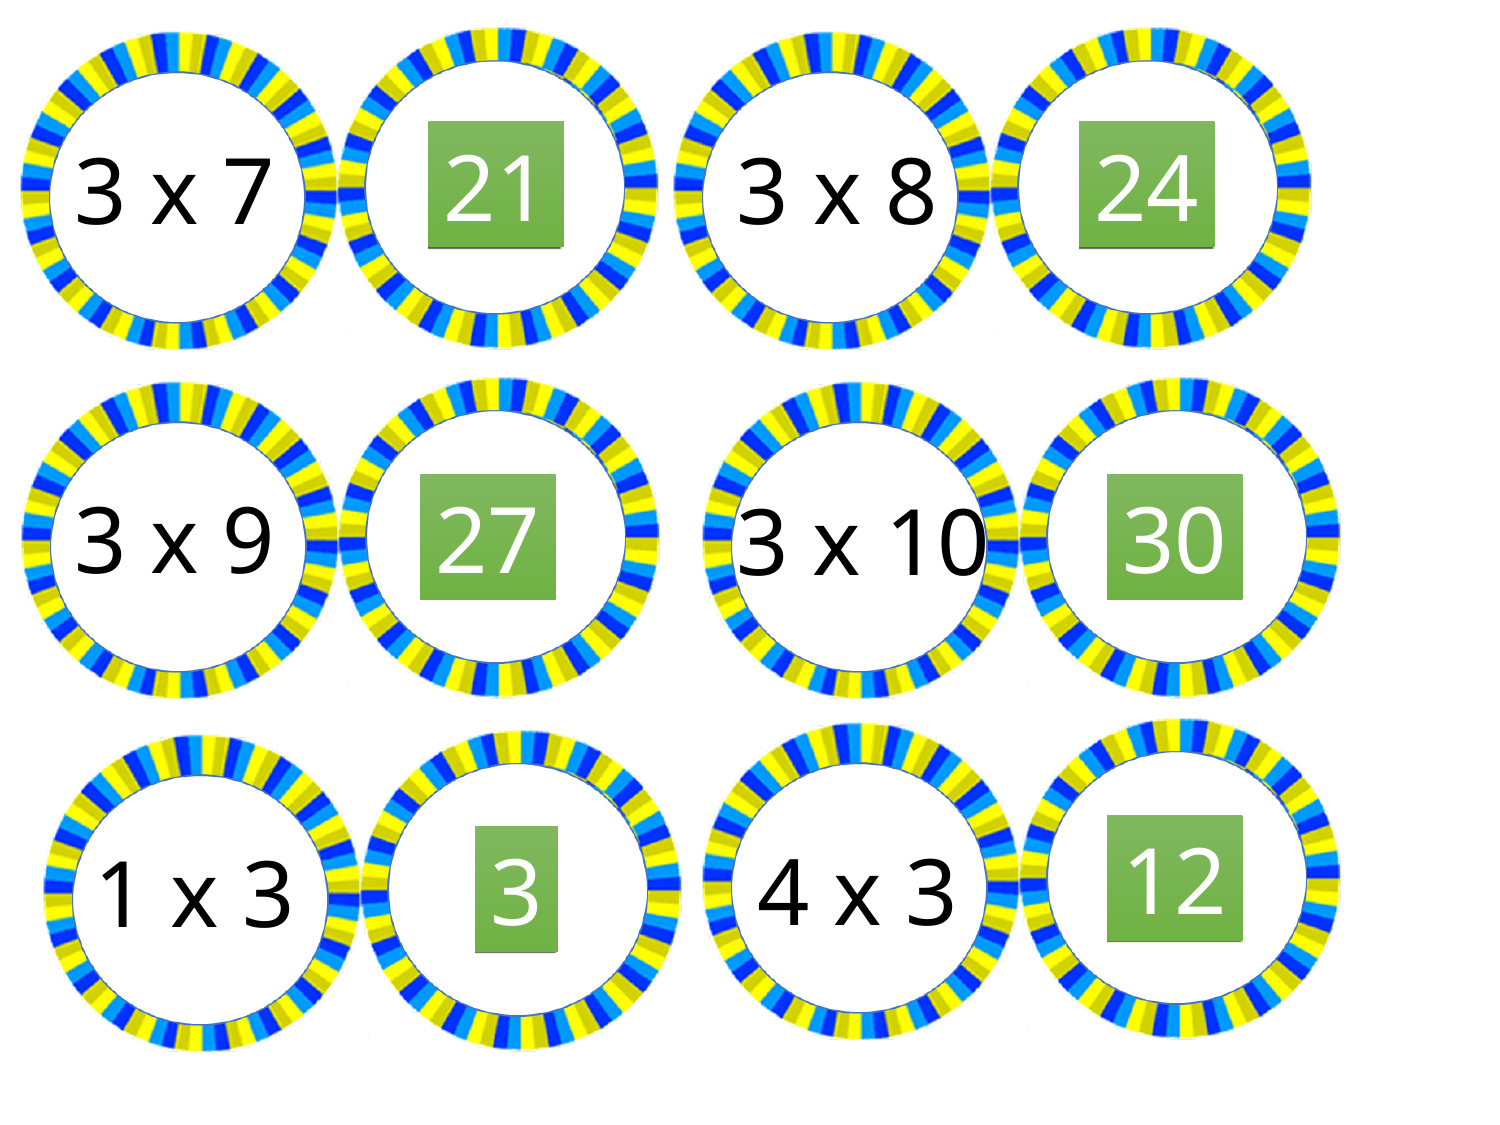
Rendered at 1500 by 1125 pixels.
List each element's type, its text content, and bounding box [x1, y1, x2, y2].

picture [42, 729, 682, 1052]
text_box 4 x 3 [742, 826, 974, 951]
text_box 27 [420, 474, 555, 599]
text_box 3 x 9 [59, 474, 291, 599]
text_box 24 [1079, 122, 1214, 247]
picture [701, 717, 1341, 1040]
picture [672, 26, 1312, 350]
text_box 1 x 3 [79, 828, 310, 953]
text_box 3 x 10 [722, 476, 1005, 601]
text_box 3 x 8 [722, 125, 953, 250]
picture [701, 376, 1341, 699]
text_box 21 [429, 122, 564, 247]
text_box 30 [1107, 474, 1242, 599]
picture [20, 376, 660, 699]
picture [19, 26, 659, 350]
text_box 3 [475, 826, 558, 951]
text_box 12 [1107, 815, 1242, 940]
text_box 3 x 7 [59, 125, 291, 250]
